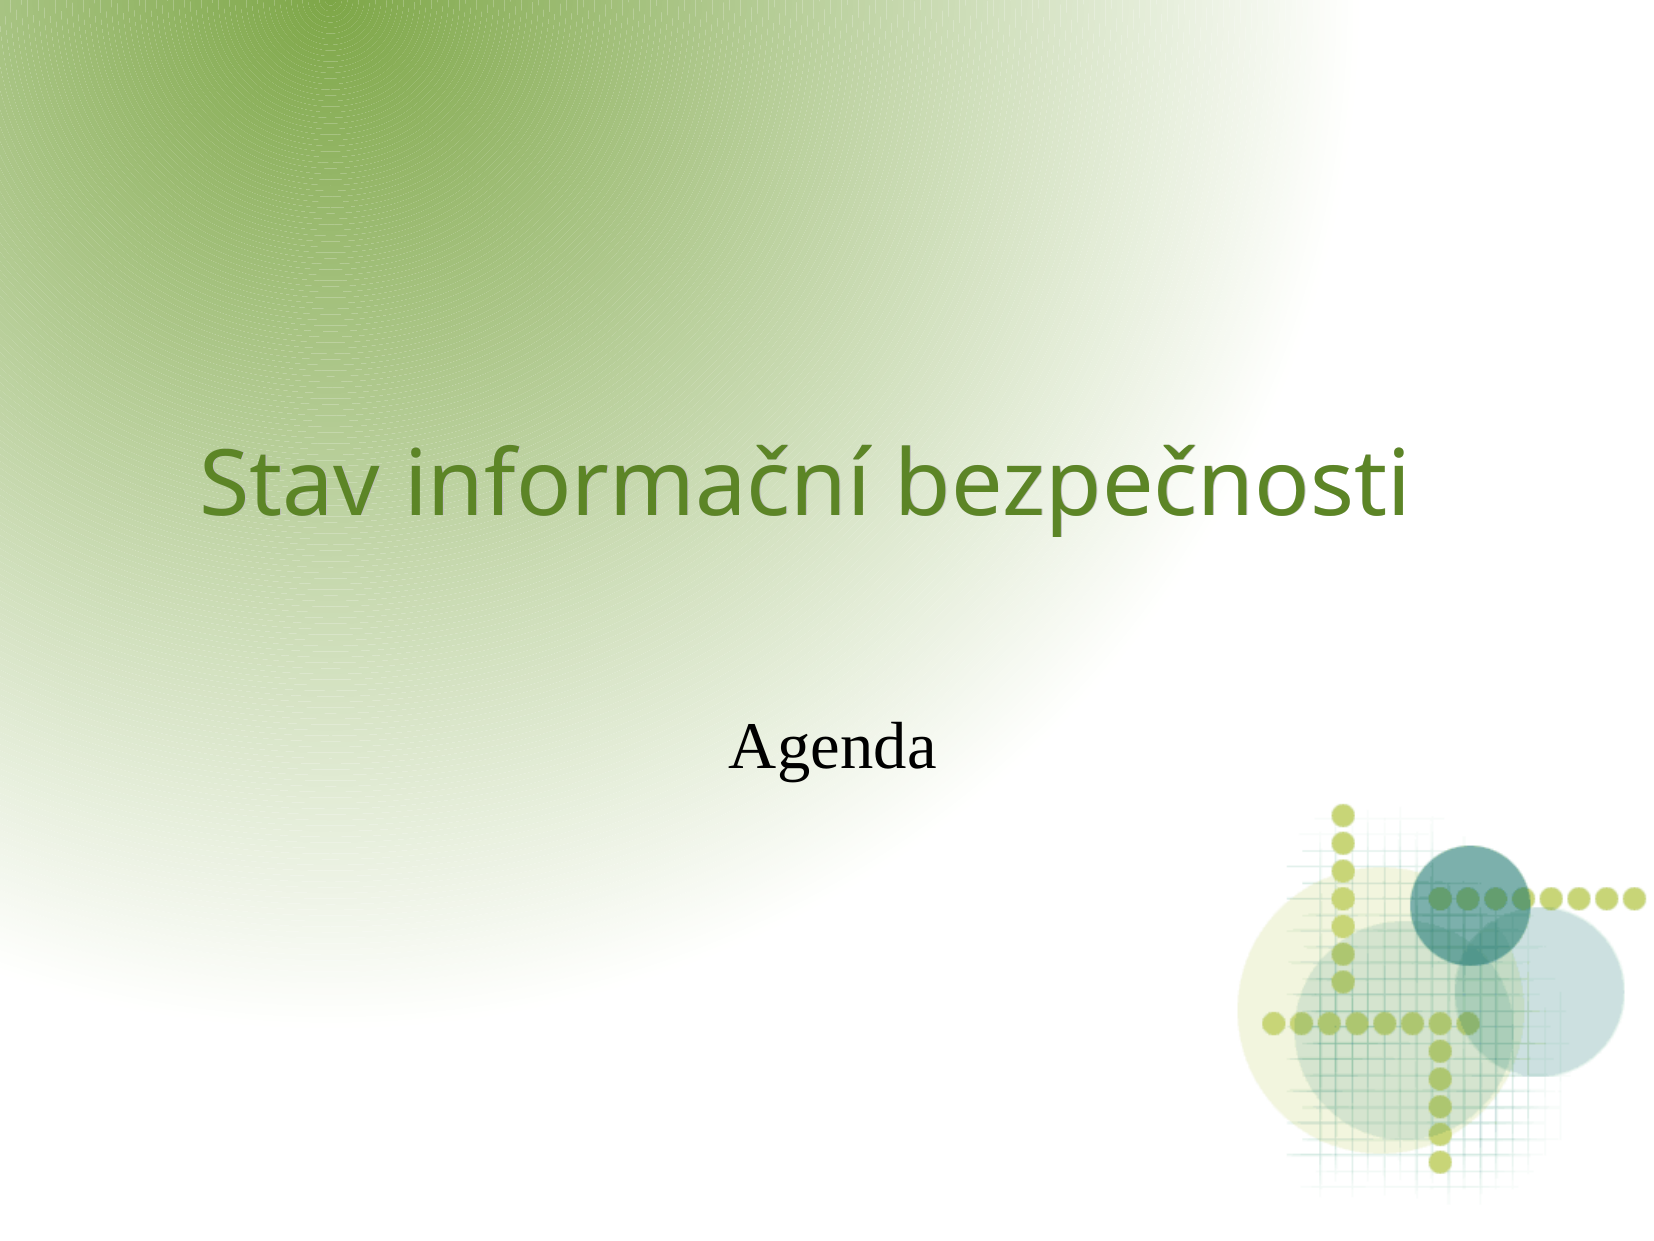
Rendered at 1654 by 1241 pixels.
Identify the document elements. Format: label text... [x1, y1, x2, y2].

picture [1224, 792, 1654, 1211]
list Agenda [118, 708, 1531, 857]
title Stav informační bezpečnosti [123, 376, 1536, 584]
